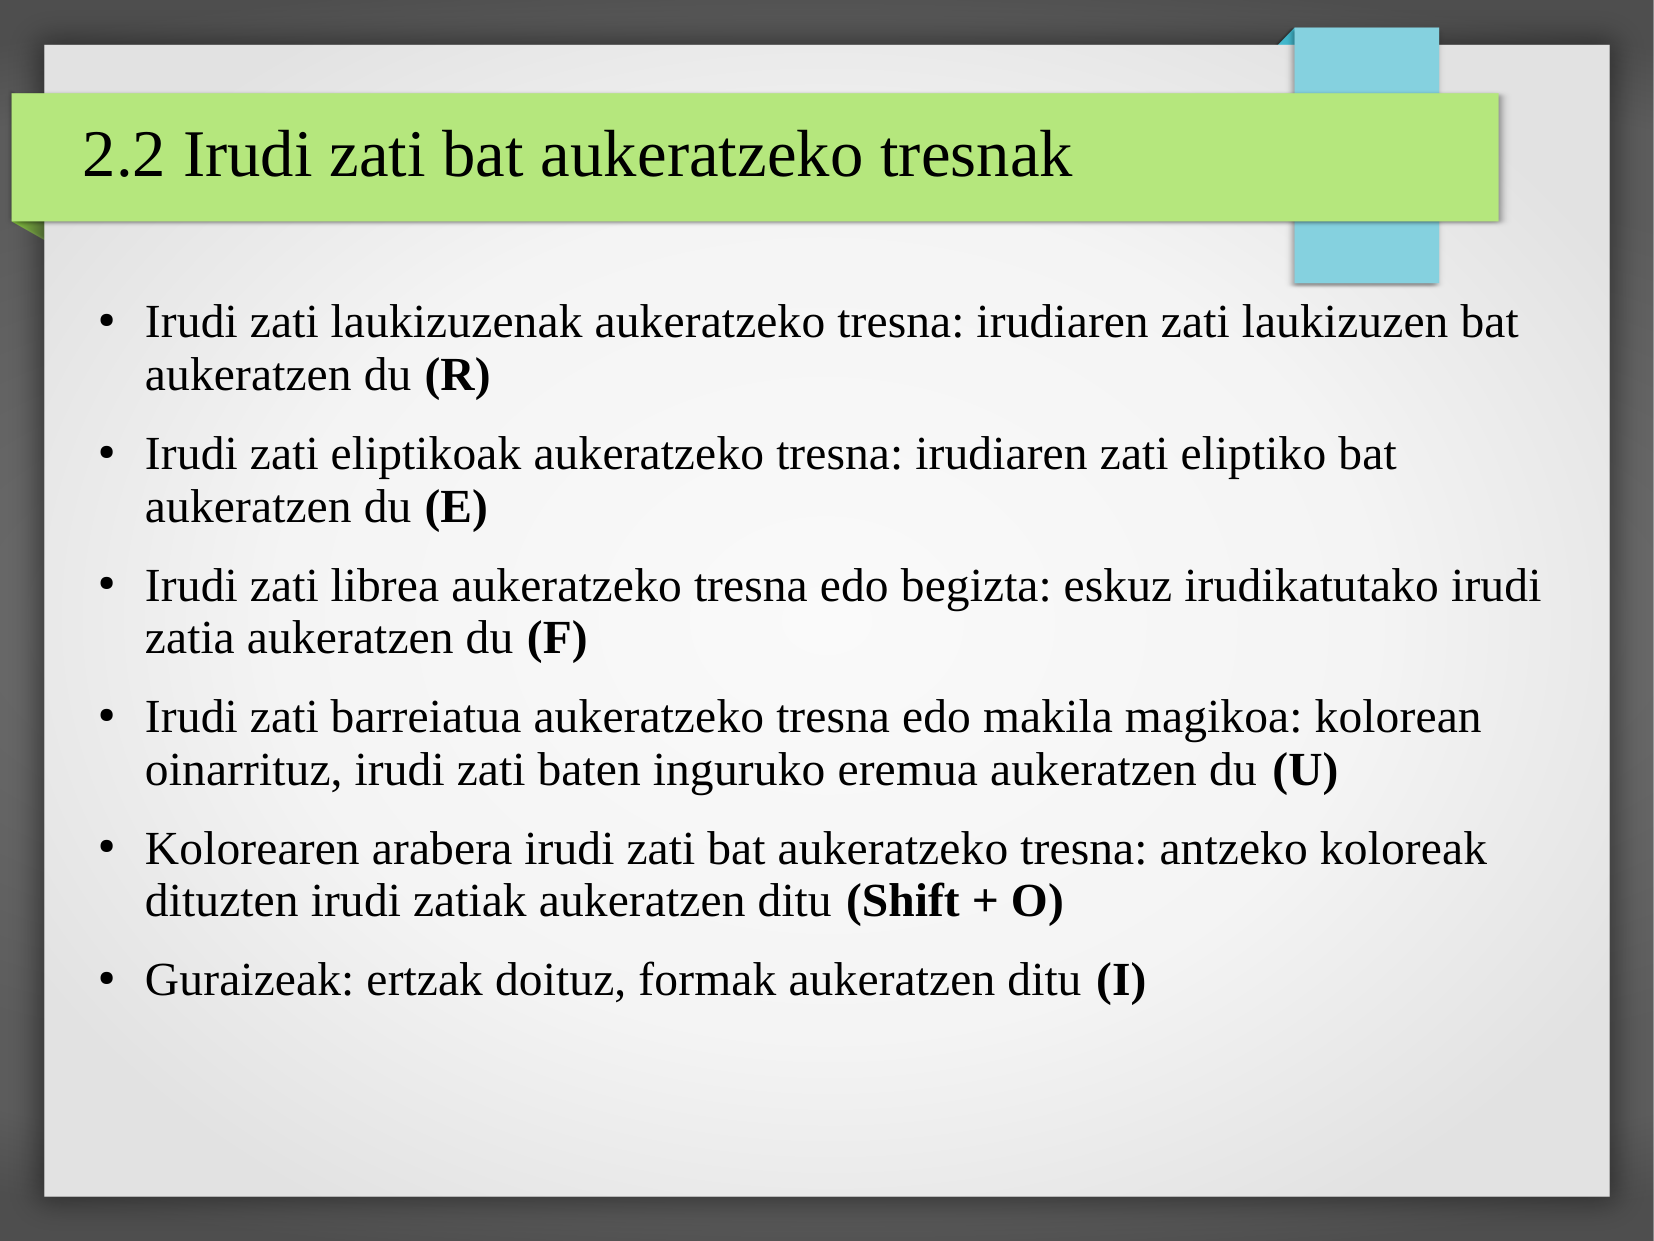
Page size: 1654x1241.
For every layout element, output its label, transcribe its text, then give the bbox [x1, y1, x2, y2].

picture [0, 0, 1654, 1241]
list Irudi zati laukizuzenak aukeratzeko tresna: irudiaren zati laukizuzen bat aukeratzen du (R) Irudi zati eliptikoak aukeratzeko tresna: irudiaren zati eliptiko bat aukeratzen du (E) Irudi zati librea aukeratzeko tresna edo begizta: eskuz irudikatutako irudi zatia aukeratzen du (F) Irudi zati barreiatua aukeratzeko tresna edo makila magikoa: kolorean oinarrituz, irudi zati baten inguruko eremua aukeratzen du (U) Kolorearen arabera irudi zati bat aukeratzeko tresna: antzeko koloreak dituzten irudi zatiak aukeratzen ditu (Shift + O) Guraizeak: ertzak doituz, formak aukeratzen ditu (I) [82, 295, 1571, 1015]
title 2.2 Irudi zati bat aukeratzeko tresnak [82, 94, 1264, 213]
